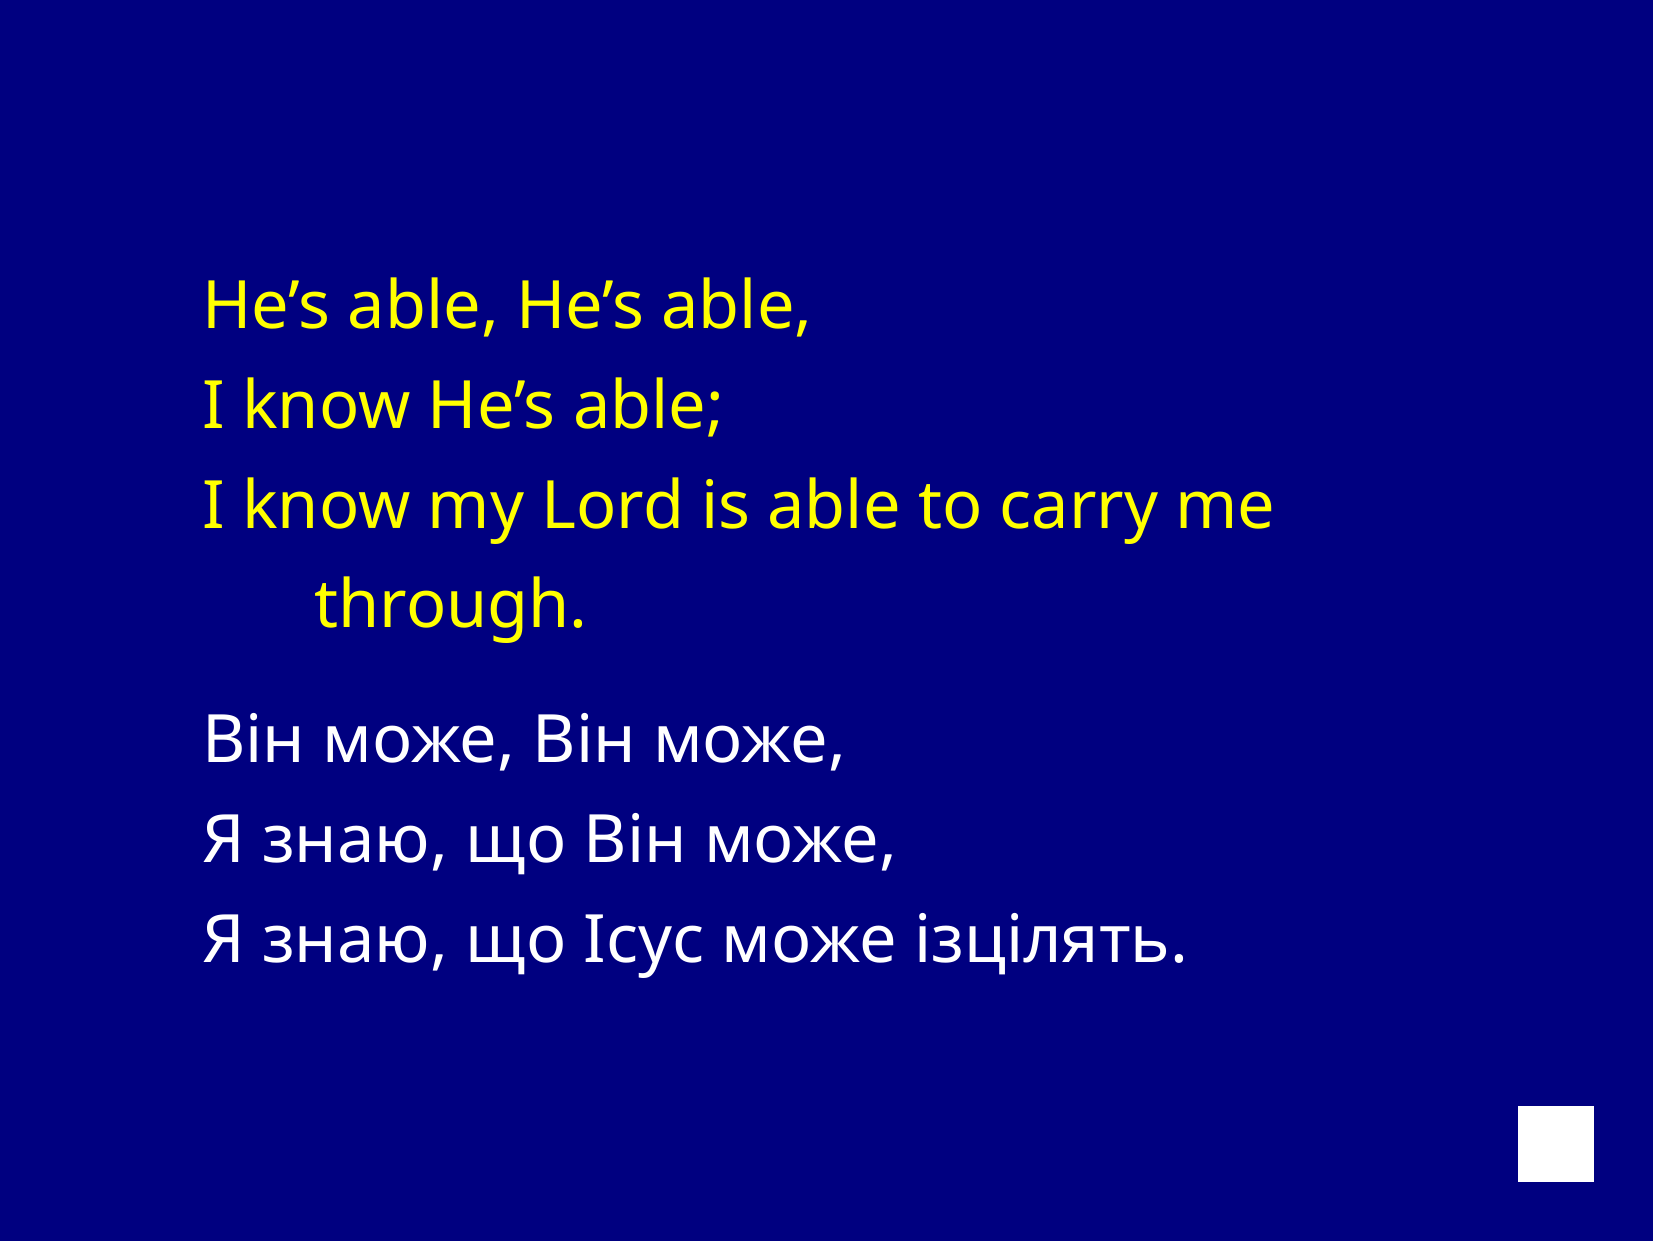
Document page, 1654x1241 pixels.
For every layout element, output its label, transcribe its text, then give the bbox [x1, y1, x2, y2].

text_box [1518, 1106, 1594, 1182]
text_box Він може, Він може, Я знаю, що Він може, Я знаю, що Ісус може ізцілять. [75, 675, 1576, 1163]
text_box He’s able, He’s able, I know He’s able; I know my Lord is able to carry me through. [75, 150, 1576, 638]
